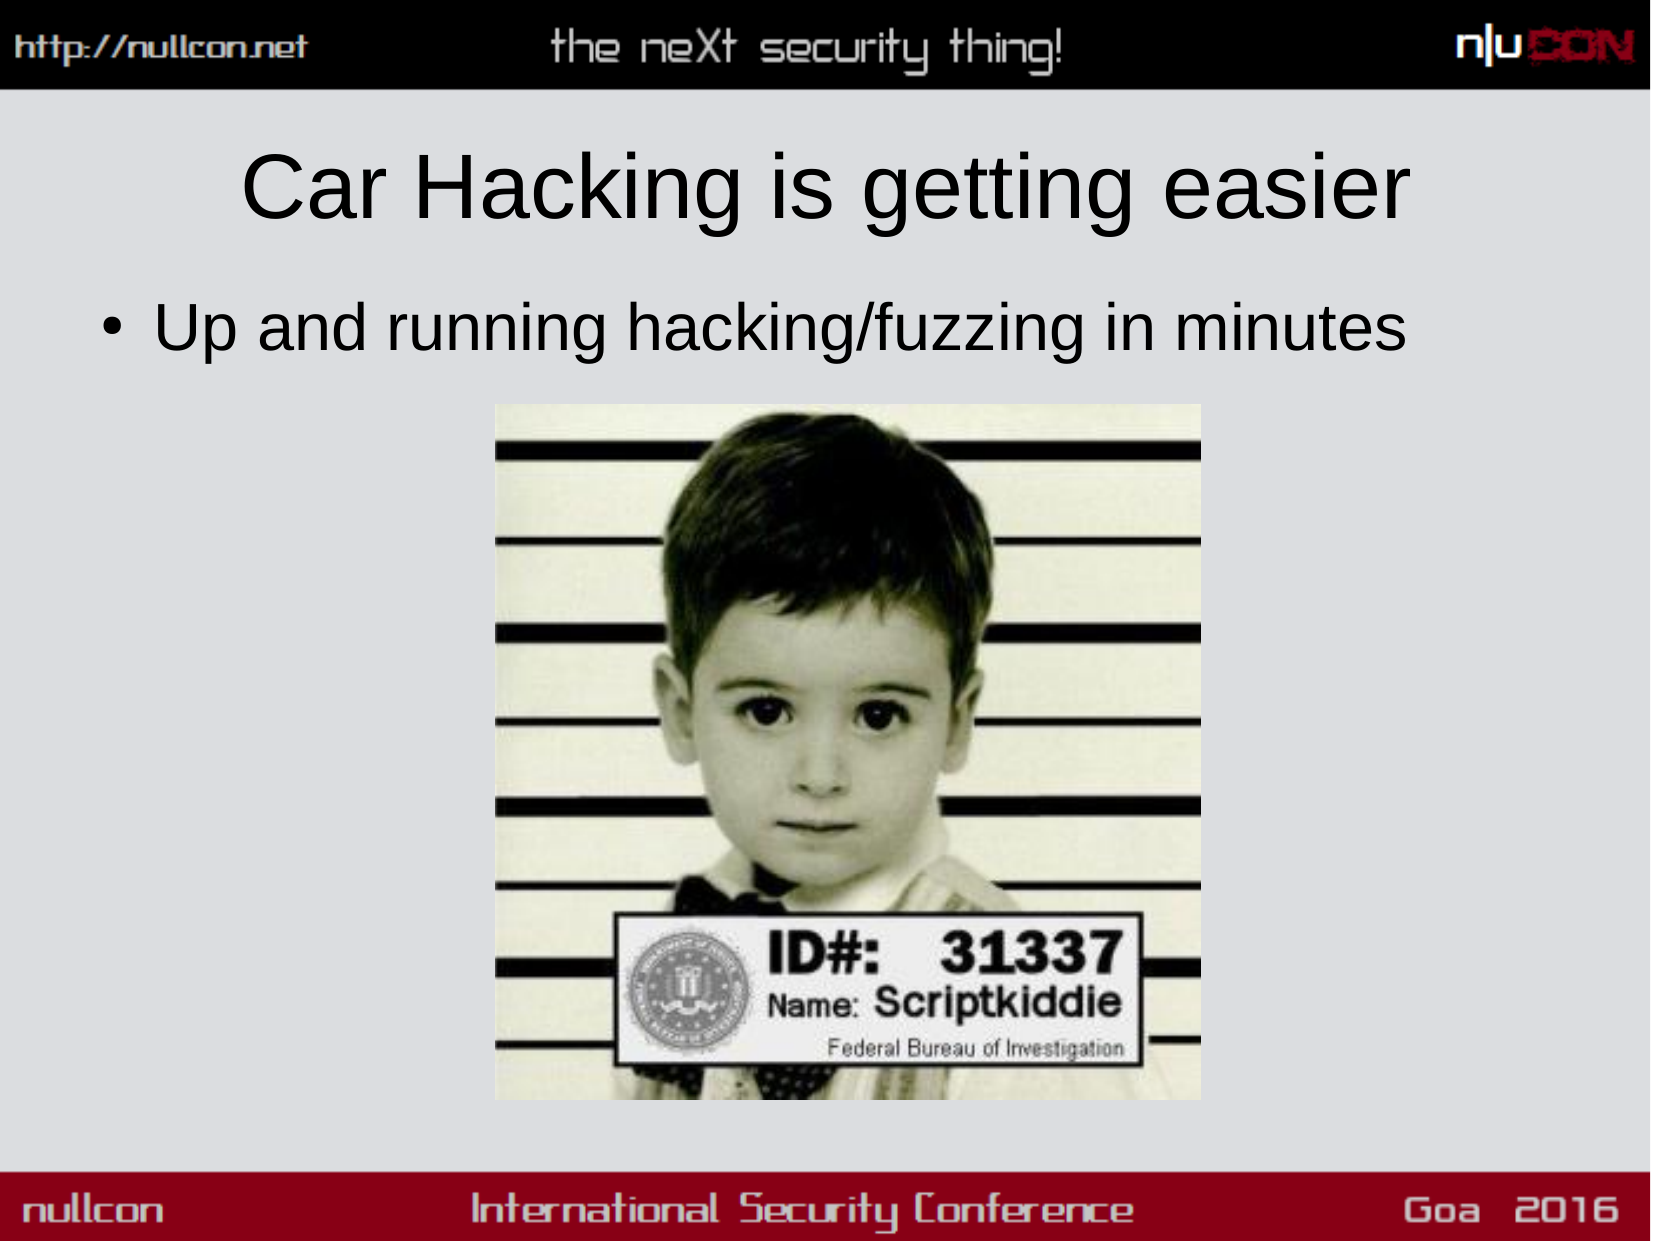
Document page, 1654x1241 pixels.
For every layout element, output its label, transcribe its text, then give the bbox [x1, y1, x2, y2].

picture [0, 0, 1651, 1241]
list Up and running hacking/fuzzing in minutes [82, 290, 1571, 1010]
title Car Hacking is getting easier [82, 83, 1571, 290]
